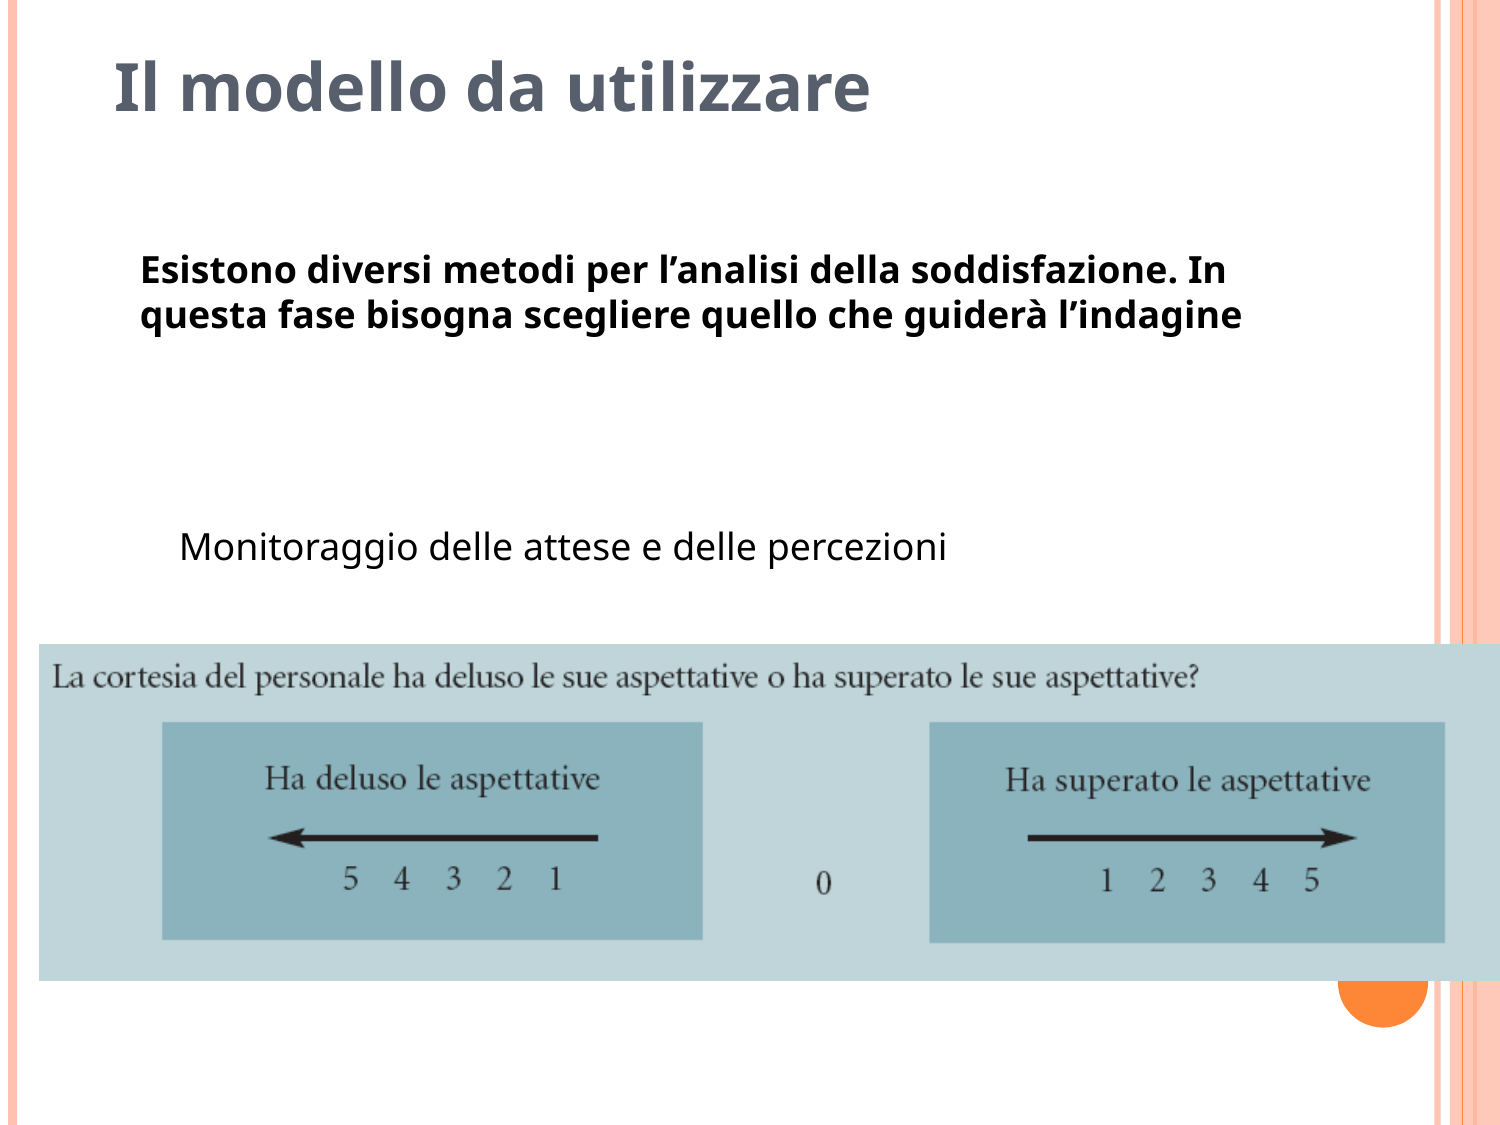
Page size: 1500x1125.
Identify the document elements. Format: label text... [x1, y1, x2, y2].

title Il modello da utilizzare [99, 37, 1375, 225]
picture [39, 644, 1500, 981]
text_box Monitoraggio delle attese e delle percezioni [164, 515, 1477, 576]
text_box Esistono diversi metodi per l’analisi della soddisfazione. In questa fase bisogna scegliere quello che guiderà l’indagine [125, 238, 1375, 344]
